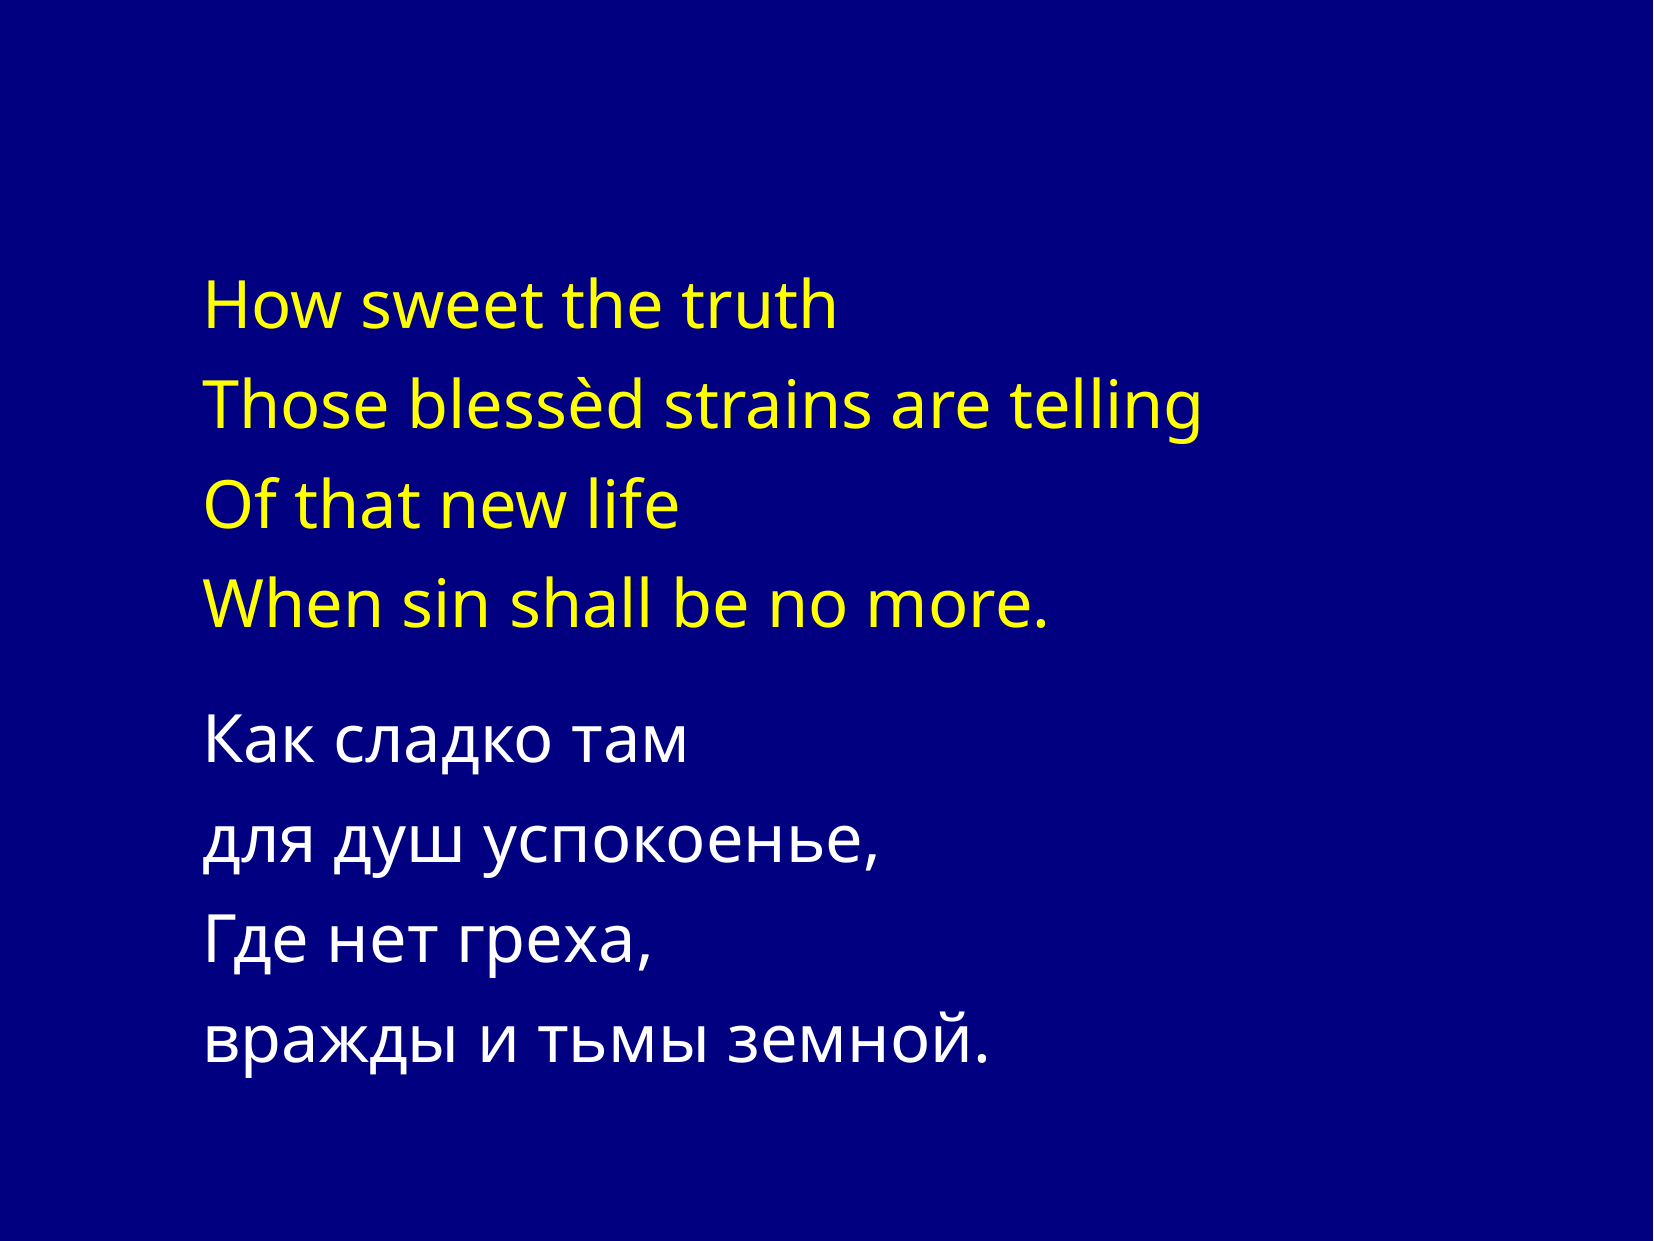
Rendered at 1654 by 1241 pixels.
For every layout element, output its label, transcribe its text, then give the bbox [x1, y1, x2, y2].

text_box Как сладко там для душ успокоенье, Где нет греха, вражды и тьмы земной. [75, 675, 1576, 1163]
text_box How sweet the truth Those blessèd strains are telling Of that new life When sin shall be no more. [75, 150, 1576, 638]
